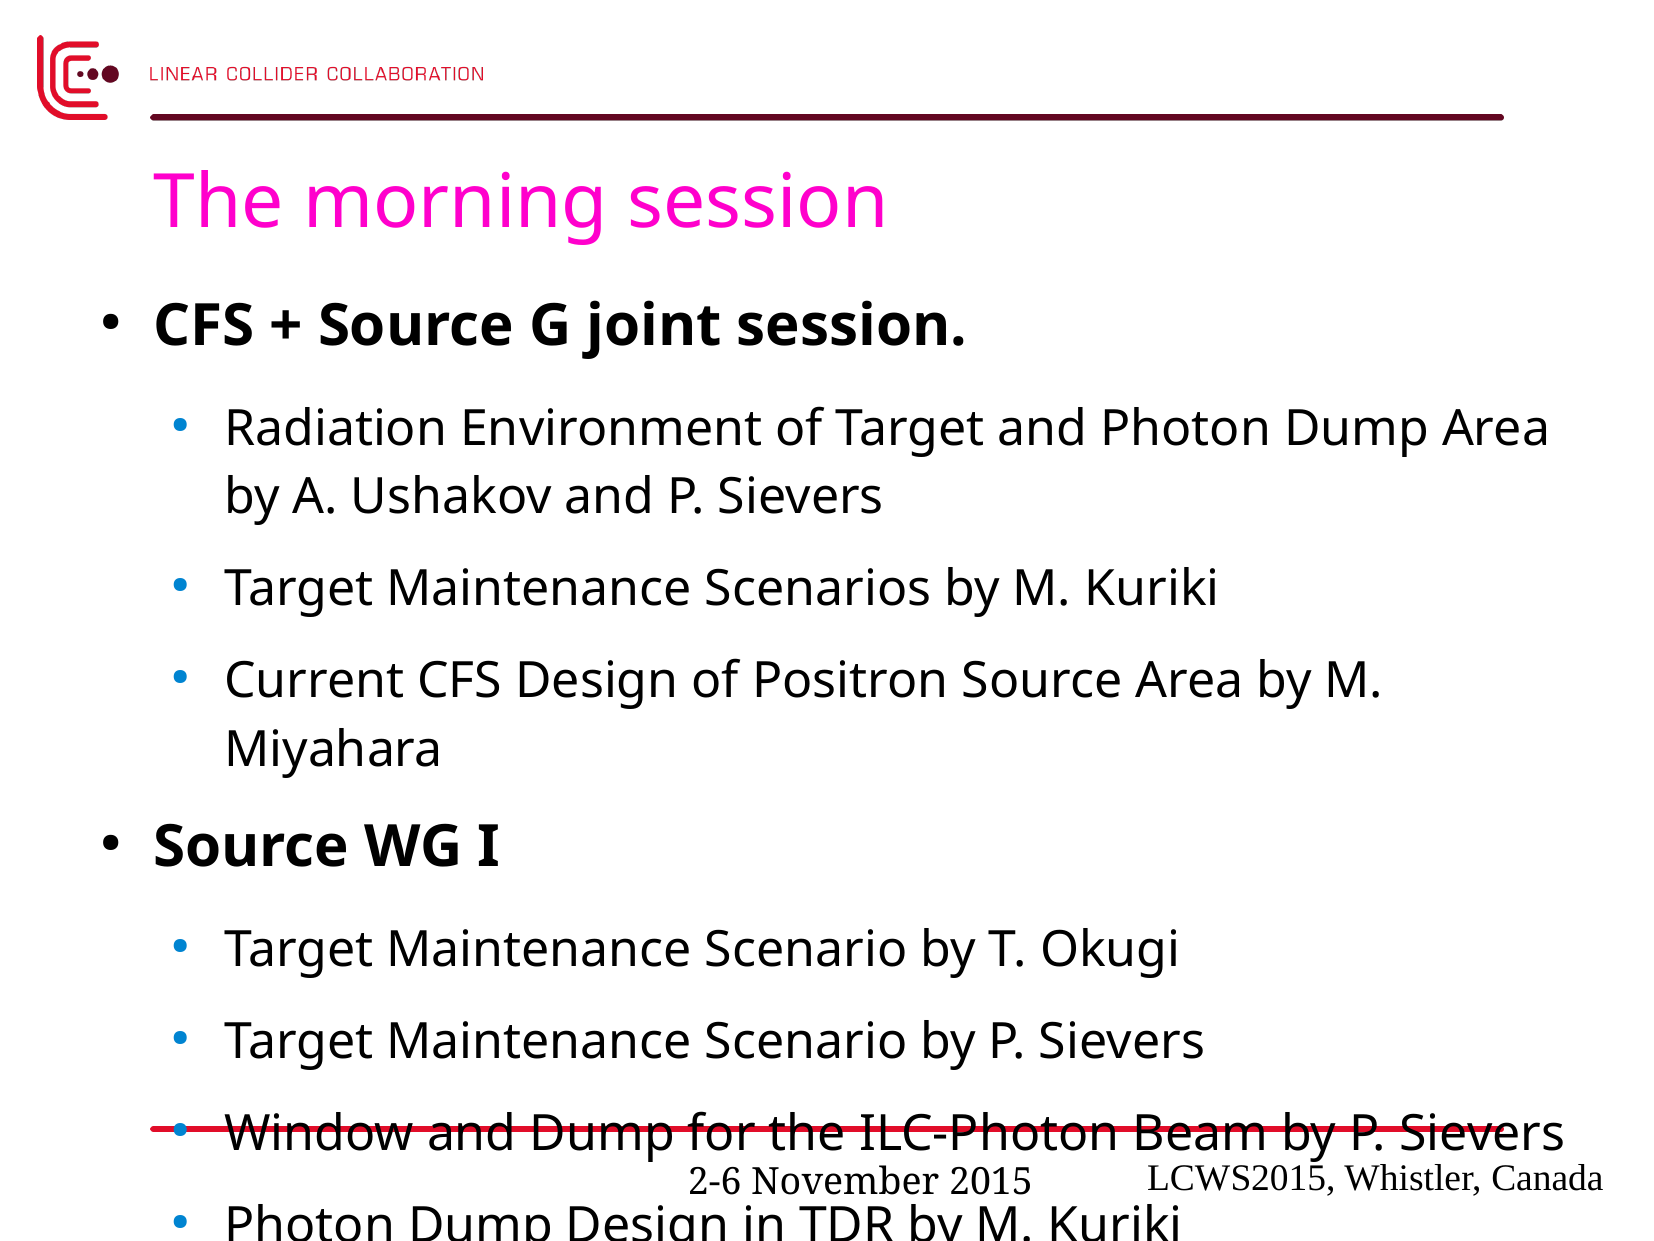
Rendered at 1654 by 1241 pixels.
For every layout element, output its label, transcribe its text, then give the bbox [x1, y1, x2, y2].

title The morning session [153, 94, 1642, 302]
picture [322, 1126, 336, 1132]
picture [37, 35, 483, 283]
picture [825, 1126, 838, 1132]
picture [1290, 1126, 1304, 1132]
picture [623, 1126, 635, 1132]
picture [538, 1118, 558, 1132]
picture [957, 1118, 971, 1132]
picture [1230, 1126, 1242, 1132]
picture [353, 1126, 367, 1132]
picture [244, 1121, 250, 1132]
picture [1173, 1126, 1186, 1132]
picture [606, 1126, 618, 1132]
picture [493, 1126, 507, 1132]
picture [1018, 1126, 1032, 1132]
picture [1358, 1118, 1372, 1132]
picture [463, 1126, 476, 1132]
picture [1066, 1126, 1080, 1132]
picture [795, 1126, 808, 1132]
picture [1247, 1126, 1259, 1132]
picture [1141, 1118, 1156, 1129]
picture [1097, 1126, 1110, 1132]
picture [712, 1126, 726, 1132]
picture [653, 1126, 667, 1132]
picture [988, 1126, 1001, 1132]
picture [150, 1102, 1504, 1132]
list CFS + Source G joint session. Radiation Environment of Target and Photon Dump Area by A. Ushakov and P. Sievers Target Maintenance Scenarios by M. Kuriki Current CFS Design of Positron Source Area by M. Miyahara Source WG I Target Maintenance Scenario by T. Okugi Target Maintenance Scenario by P. Sievers Window and Dump for the ILC-Photon Beam by P. Sievers Photon Dump Design in TDR by M. Kuriki [82, 283, 1571, 1102]
picture [292, 1126, 305, 1132]
picture [1447, 1126, 1460, 1132]
